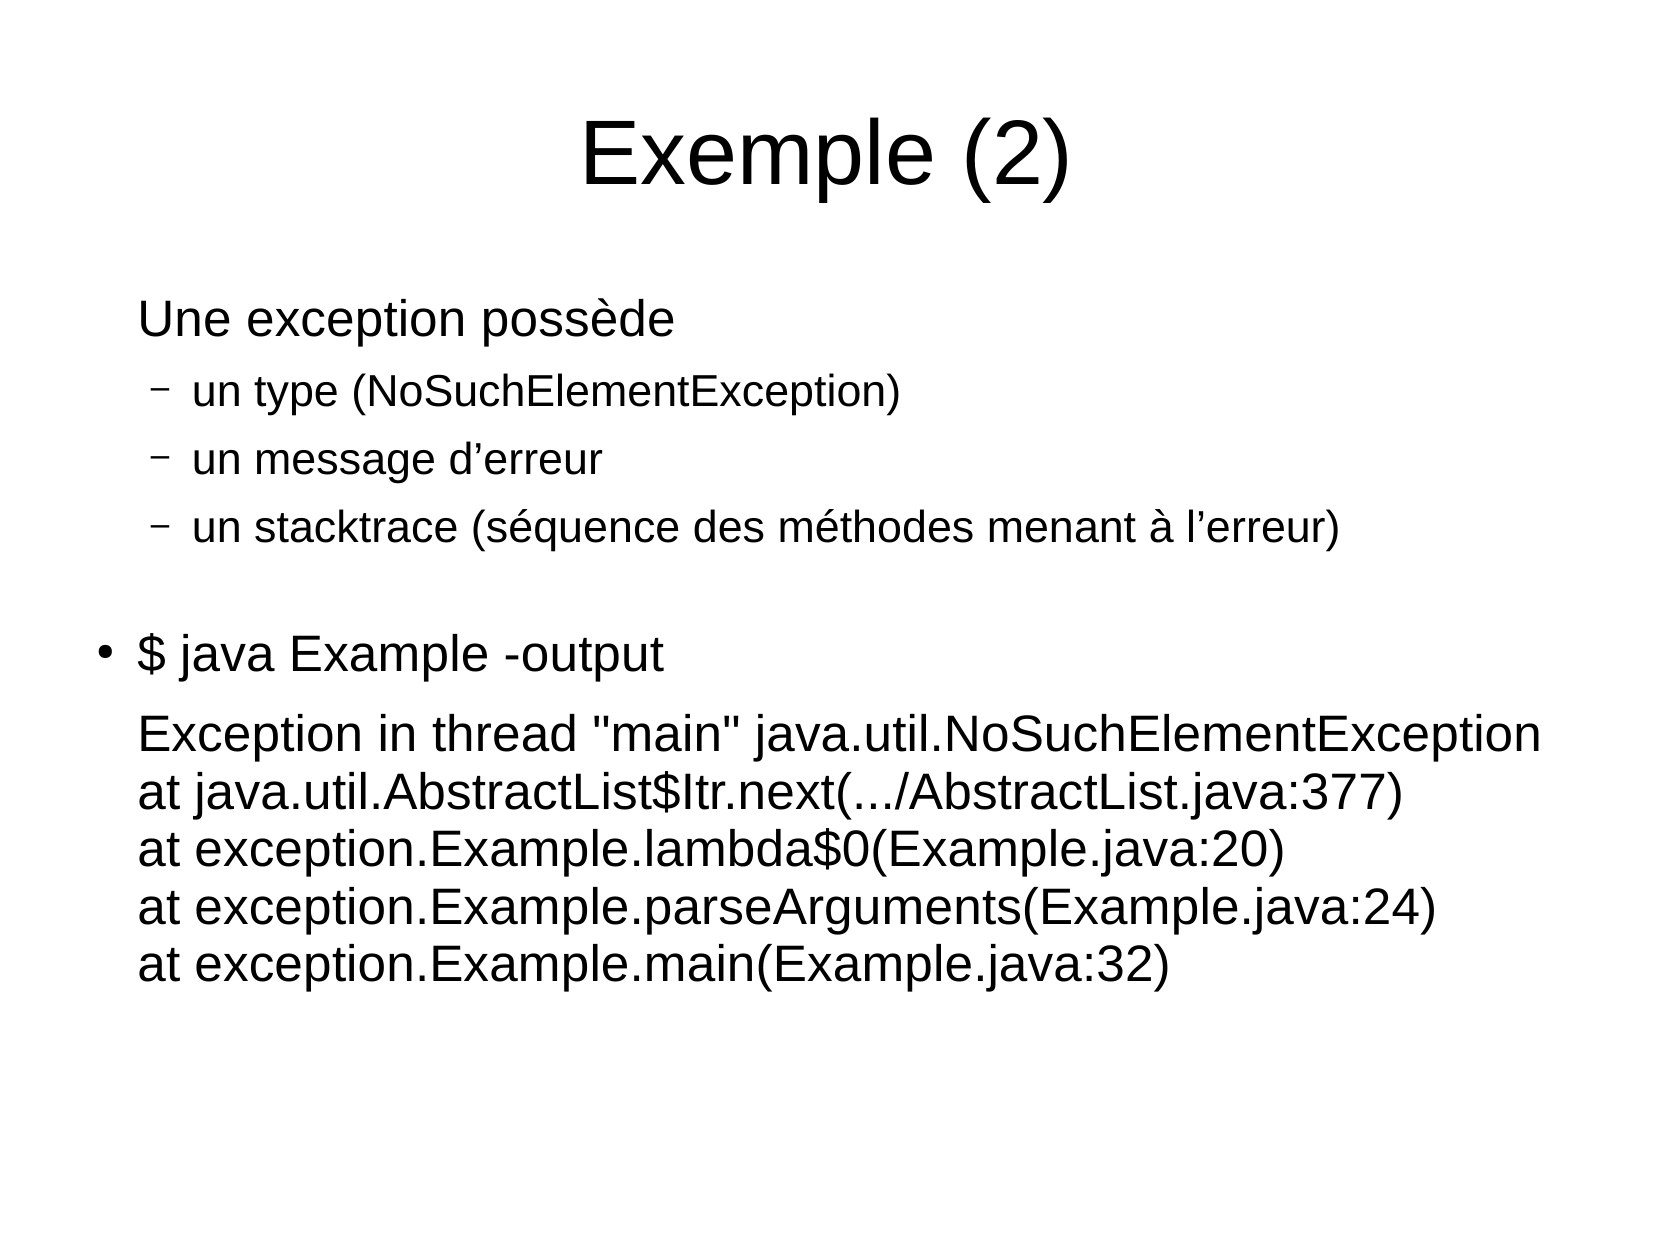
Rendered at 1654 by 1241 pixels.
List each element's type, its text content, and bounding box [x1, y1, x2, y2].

list Une exception possède un type (NoSuchElementException) un message d’erreur un stacktrace (séquence des méthodes menant à l’erreur) $ java Example -output Exception in thread "main" java.util.NoSuchElementException at java.util.AbstractList$Itr.next(.../AbstractList.java:377) at exception.Example.lambda$0(Example.java:20) at exception.Example.parseArguments(Example.java:24) at exception.Example.main(Example.java:32) [82, 290, 1571, 1096]
title Exemple (2) [82, 49, 1571, 257]
